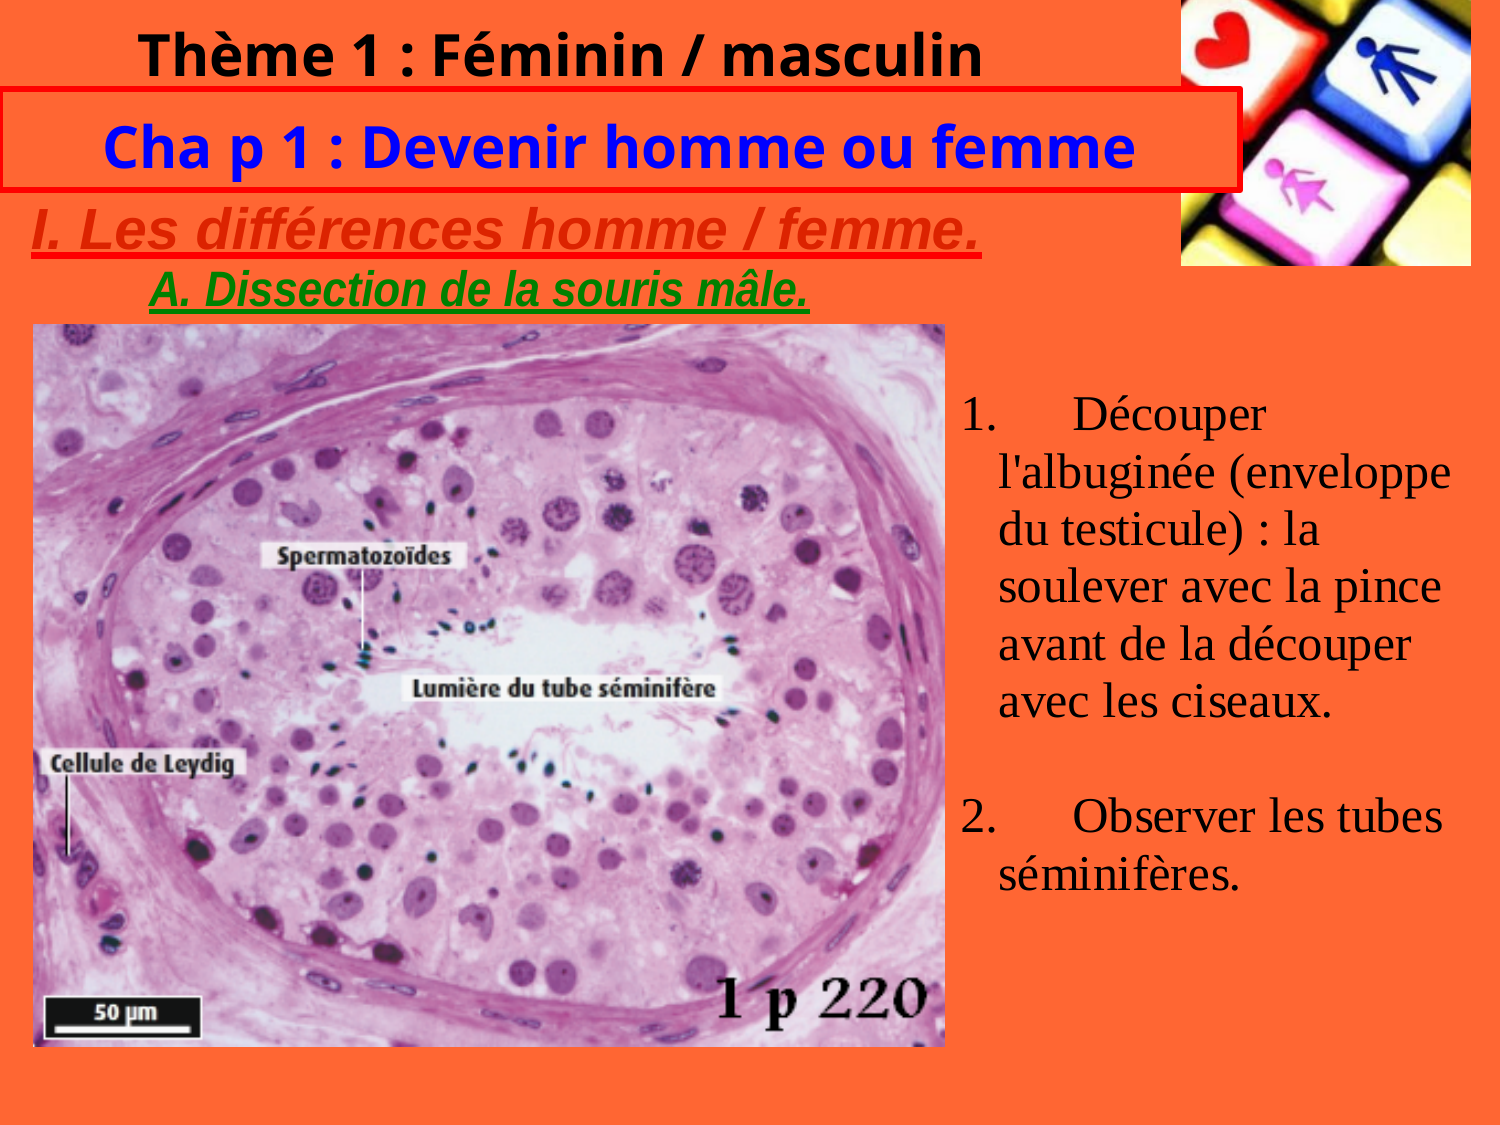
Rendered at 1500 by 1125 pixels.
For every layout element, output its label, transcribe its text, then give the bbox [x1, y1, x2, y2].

chart [945, 383, 1500, 923]
text_box Thème 1 : Féminin / masculin [0, 0, 1122, 88]
picture [1181, 0, 1471, 266]
picture [33, 324, 945, 1047]
text_box Cha p 1 : Devenir homme ou femme [0, 88, 1241, 191]
chart [29, 194, 1033, 325]
